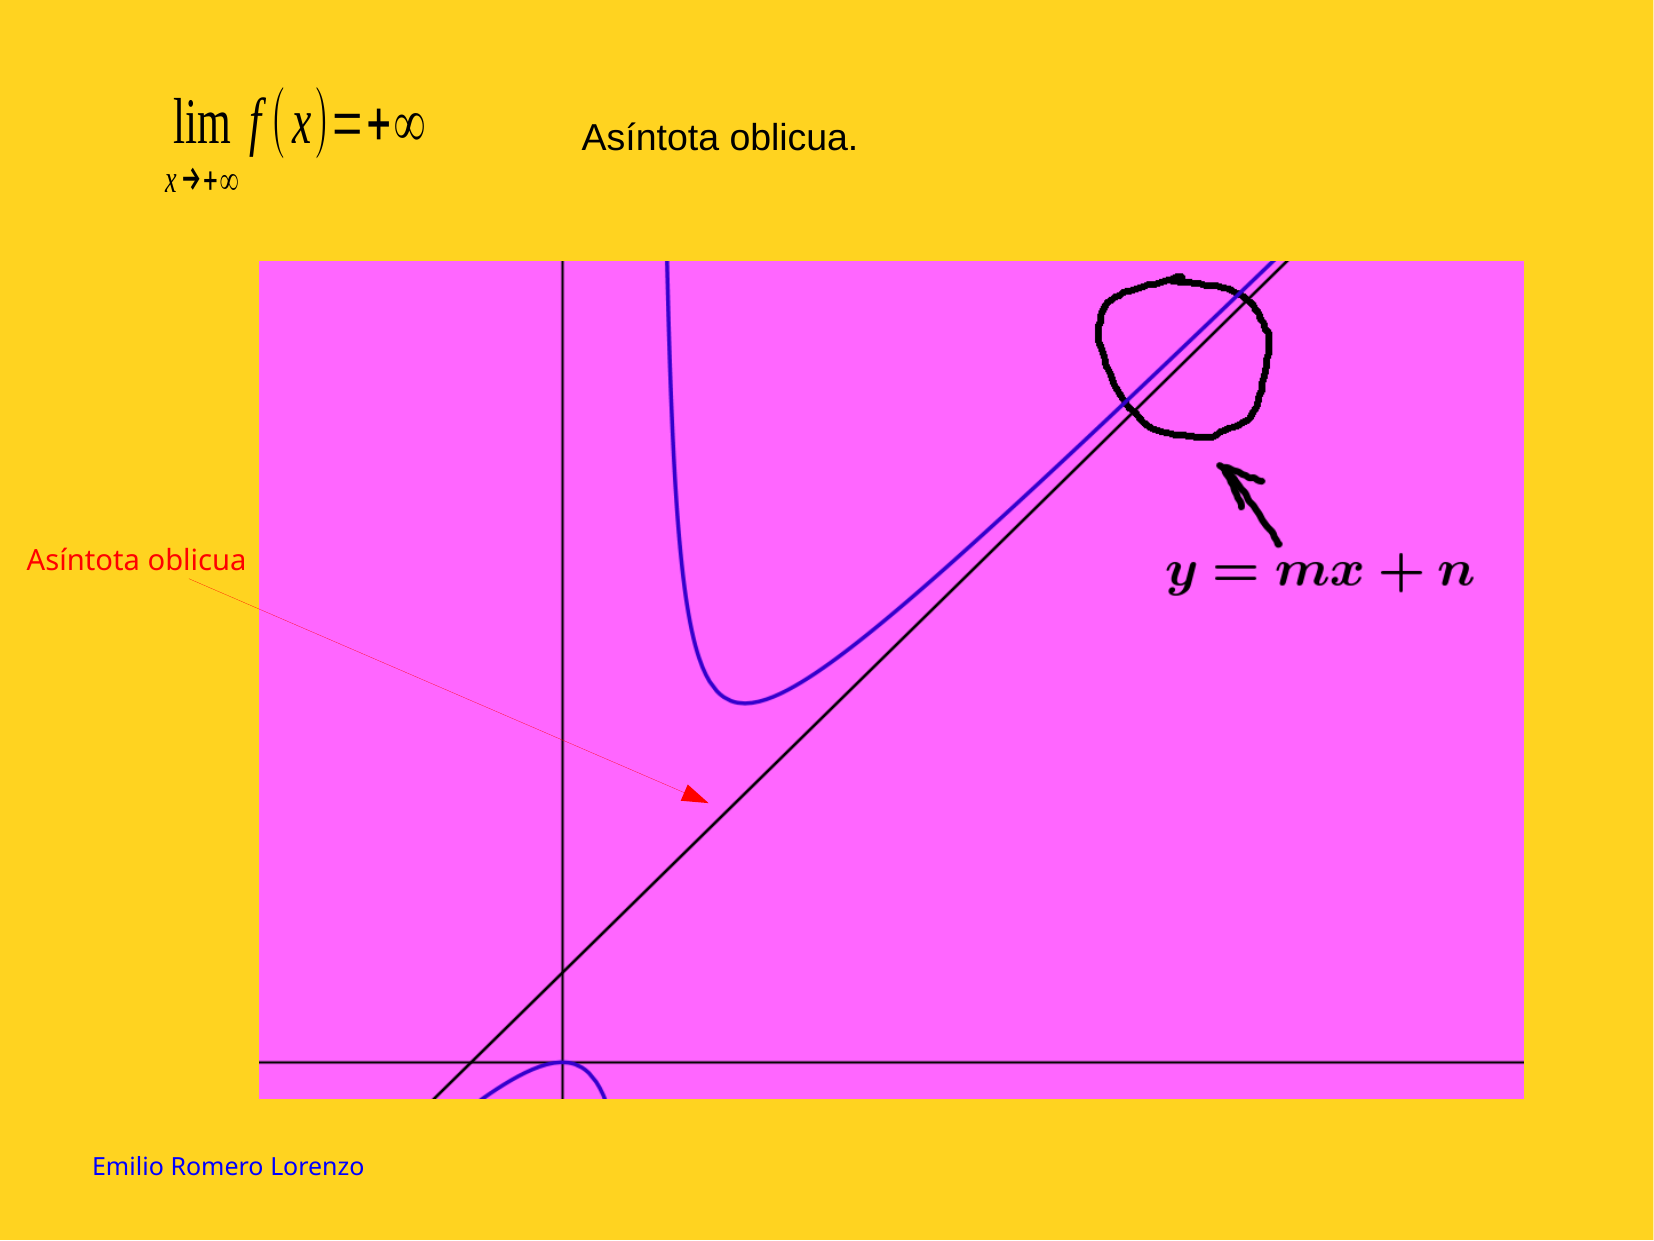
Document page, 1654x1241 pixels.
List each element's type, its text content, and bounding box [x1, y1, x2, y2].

text_box Asíntota oblicua [11, 531, 278, 594]
chart [154, 82, 438, 201]
picture [259, 261, 1524, 1099]
text_box Emilio Romero Lorenzo [69, 1133, 378, 1205]
text_box Asíntota oblicua. [566, 108, 874, 166]
